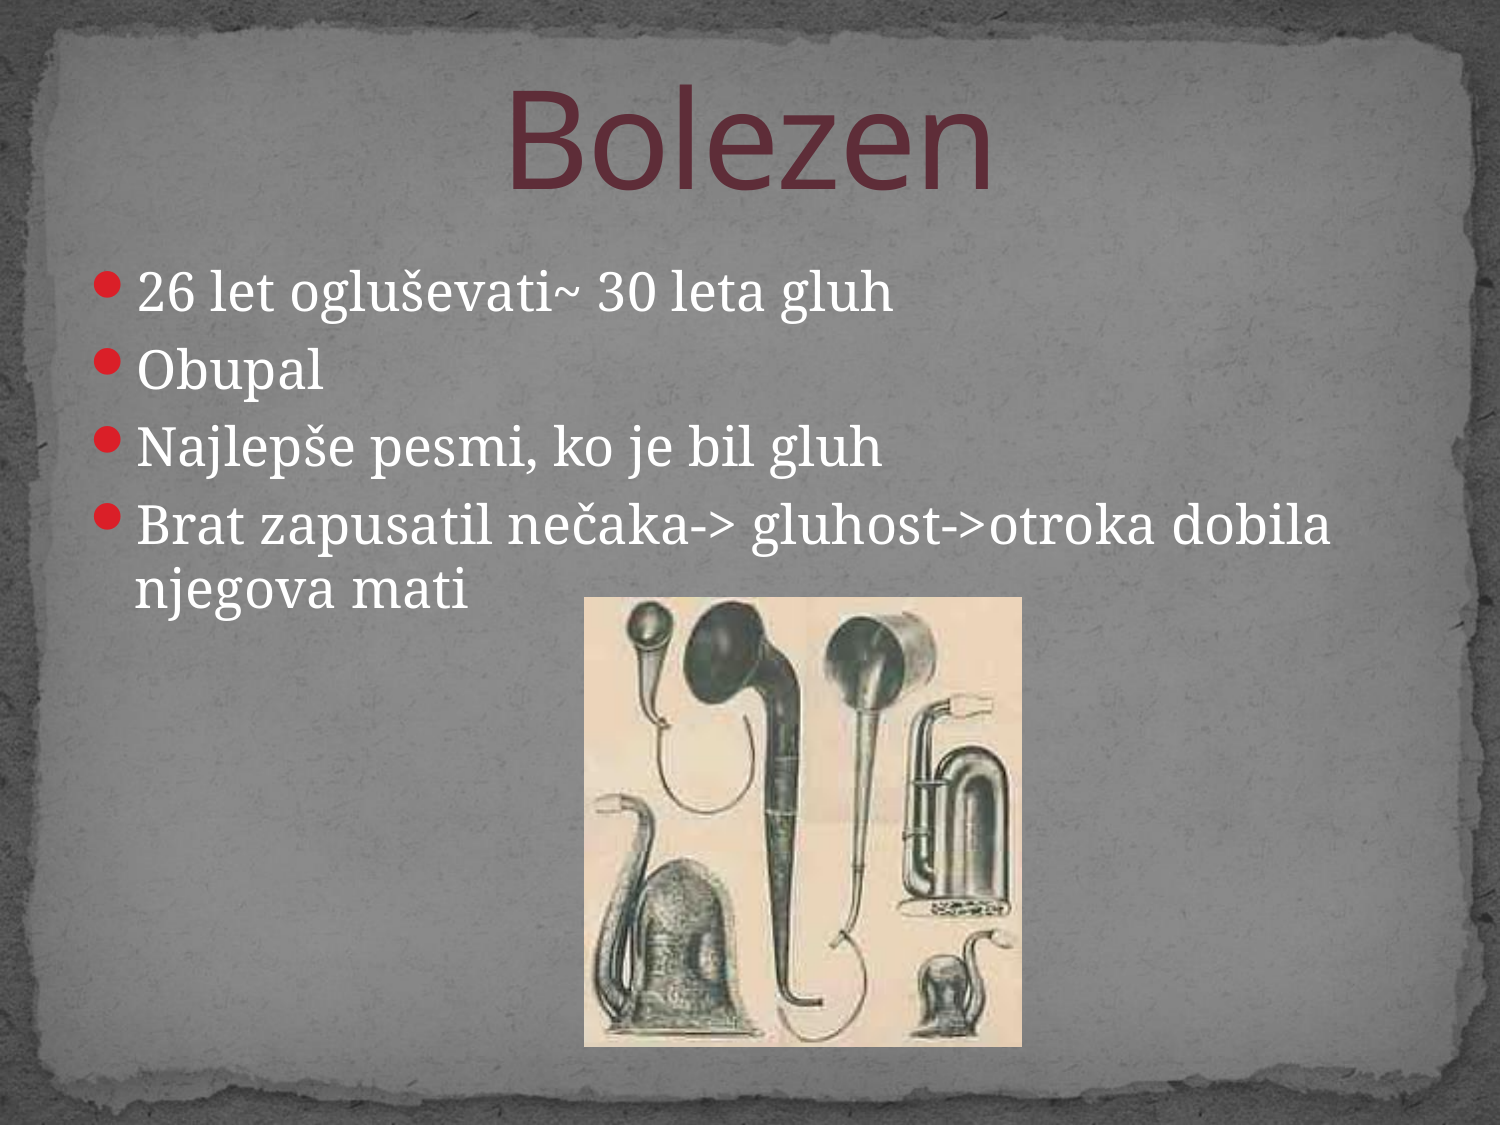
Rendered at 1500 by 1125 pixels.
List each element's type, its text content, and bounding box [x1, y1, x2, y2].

list 26 let ogluševati~ 30 leta gluh Obupal Najlepše pesmi, ko je bil gluh Brat zapusatil nečaka-> gluhost->otroka dobila njegova mati [75, 249, 1425, 1000]
title Bolezen [75, 24, 1425, 225]
picture [0, 0, 1500, 1125]
